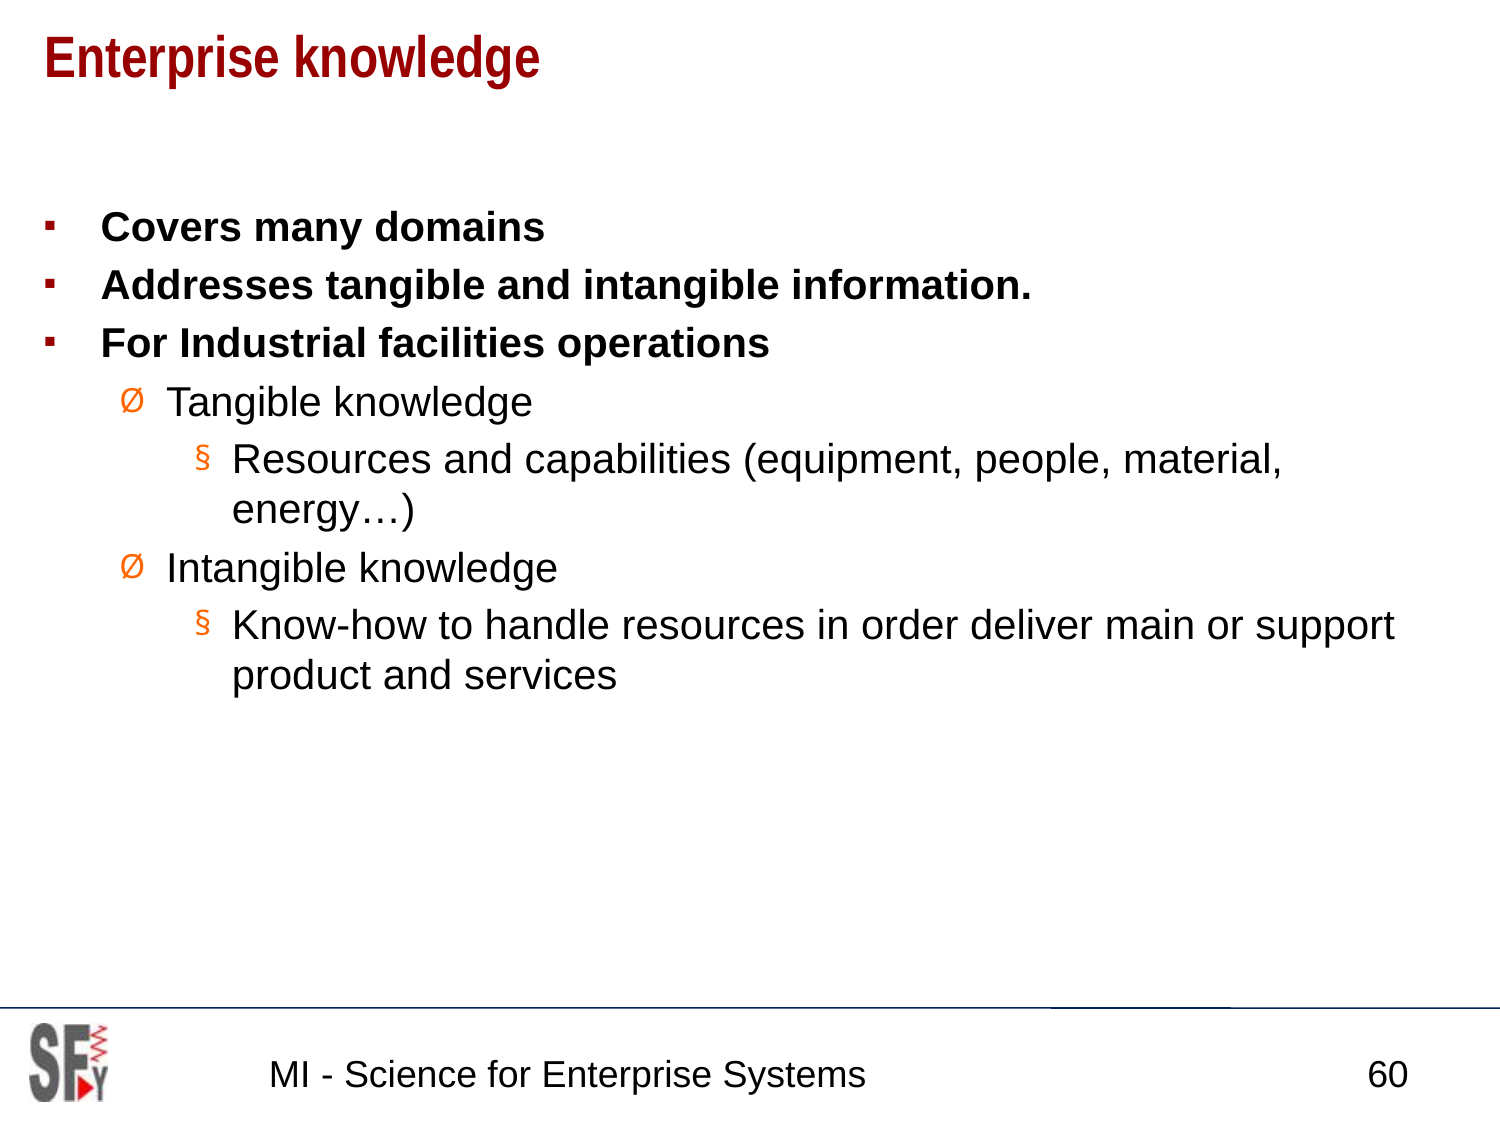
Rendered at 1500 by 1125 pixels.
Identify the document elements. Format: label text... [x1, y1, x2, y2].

footer MI - Science for Enterprise Systems [253, 1034, 1336, 1103]
title Enterprise knowledge [29, 12, 1471, 138]
slide_number <numéro> [1352, 1034, 1490, 1103]
list Covers many domains Addresses tangible and intangible information. For Industrial facilities operations Tangible knowledge Resources and capabilities (equipment, people, material, energy…) Intangible knowledge Know-how to handle resources in order deliver main or support product and services [29, 184, 1471, 988]
picture [29, 1023, 108, 1102]
